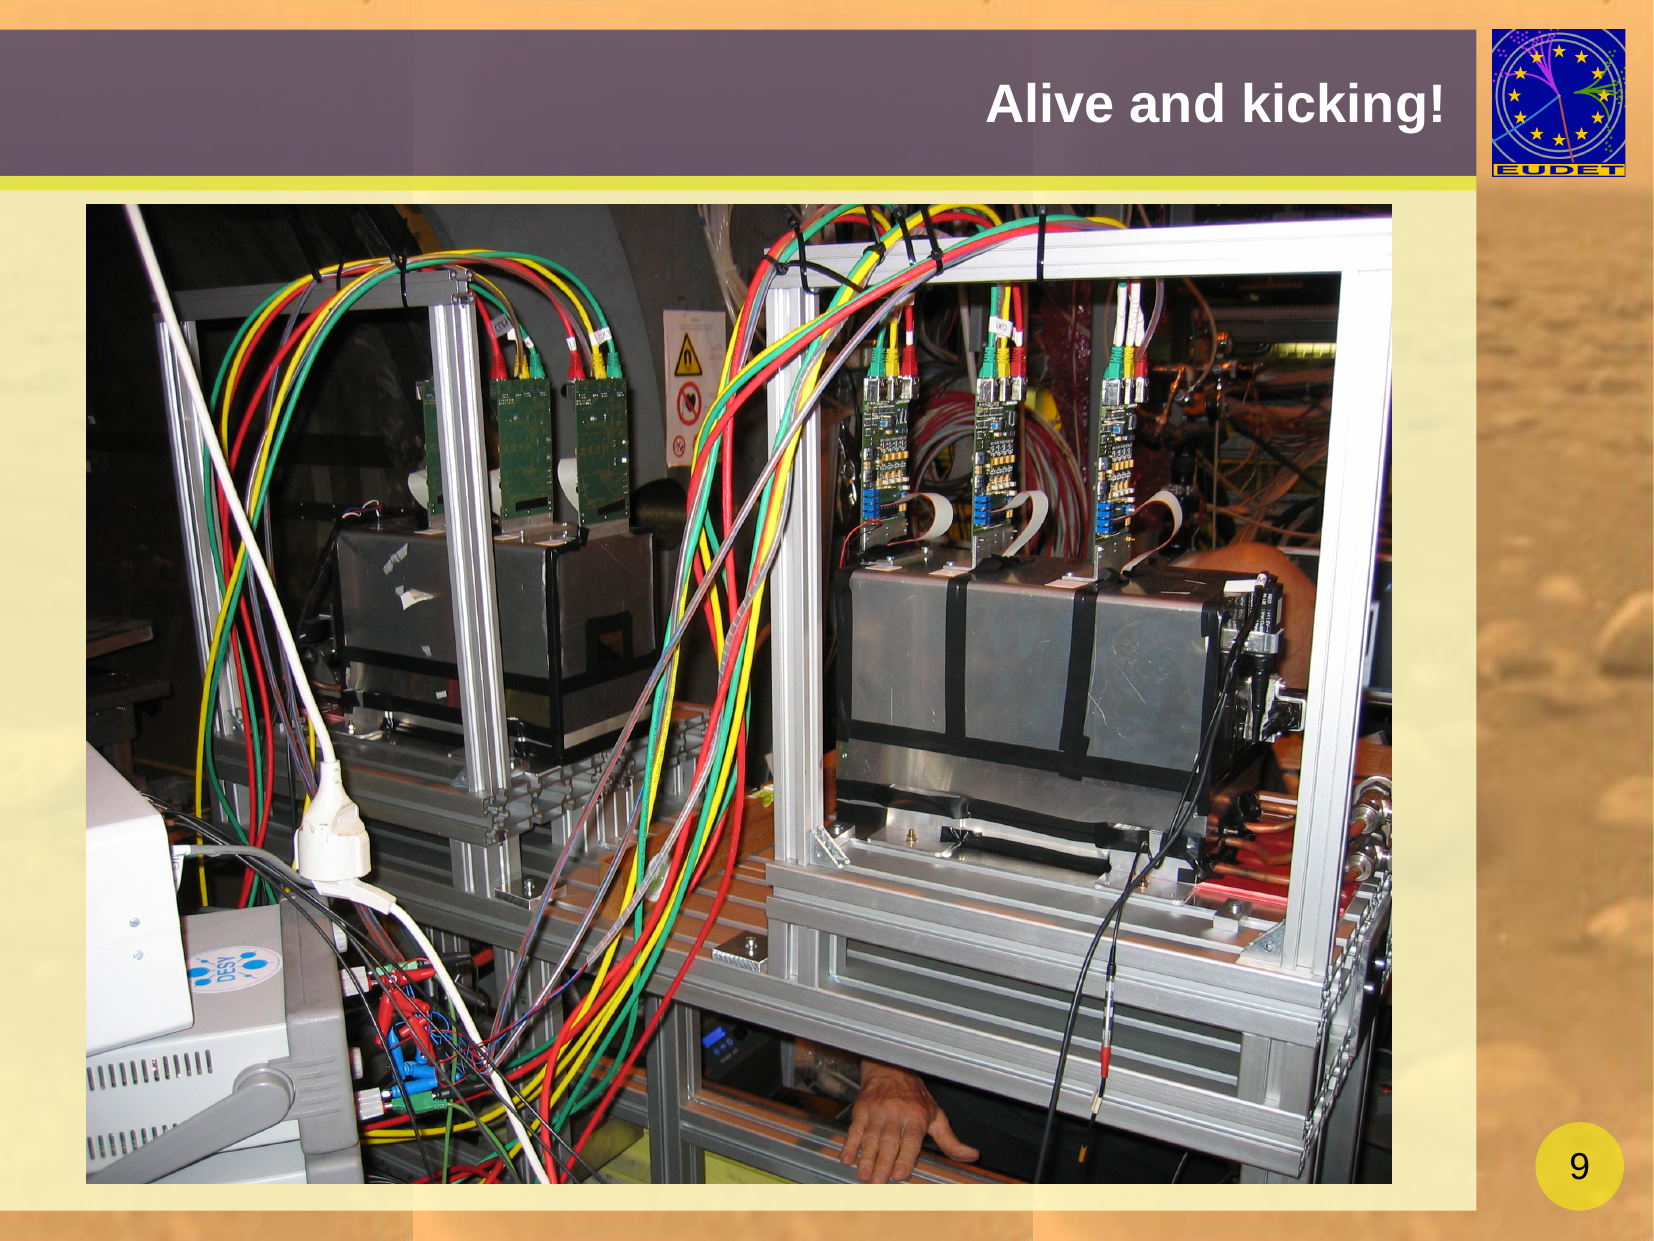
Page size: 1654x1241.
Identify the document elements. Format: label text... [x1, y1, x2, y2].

title Alive and kicking! [29, 59, 1447, 148]
picture [86, 204, 1392, 1184]
picture [0, 0, 1654, 1241]
